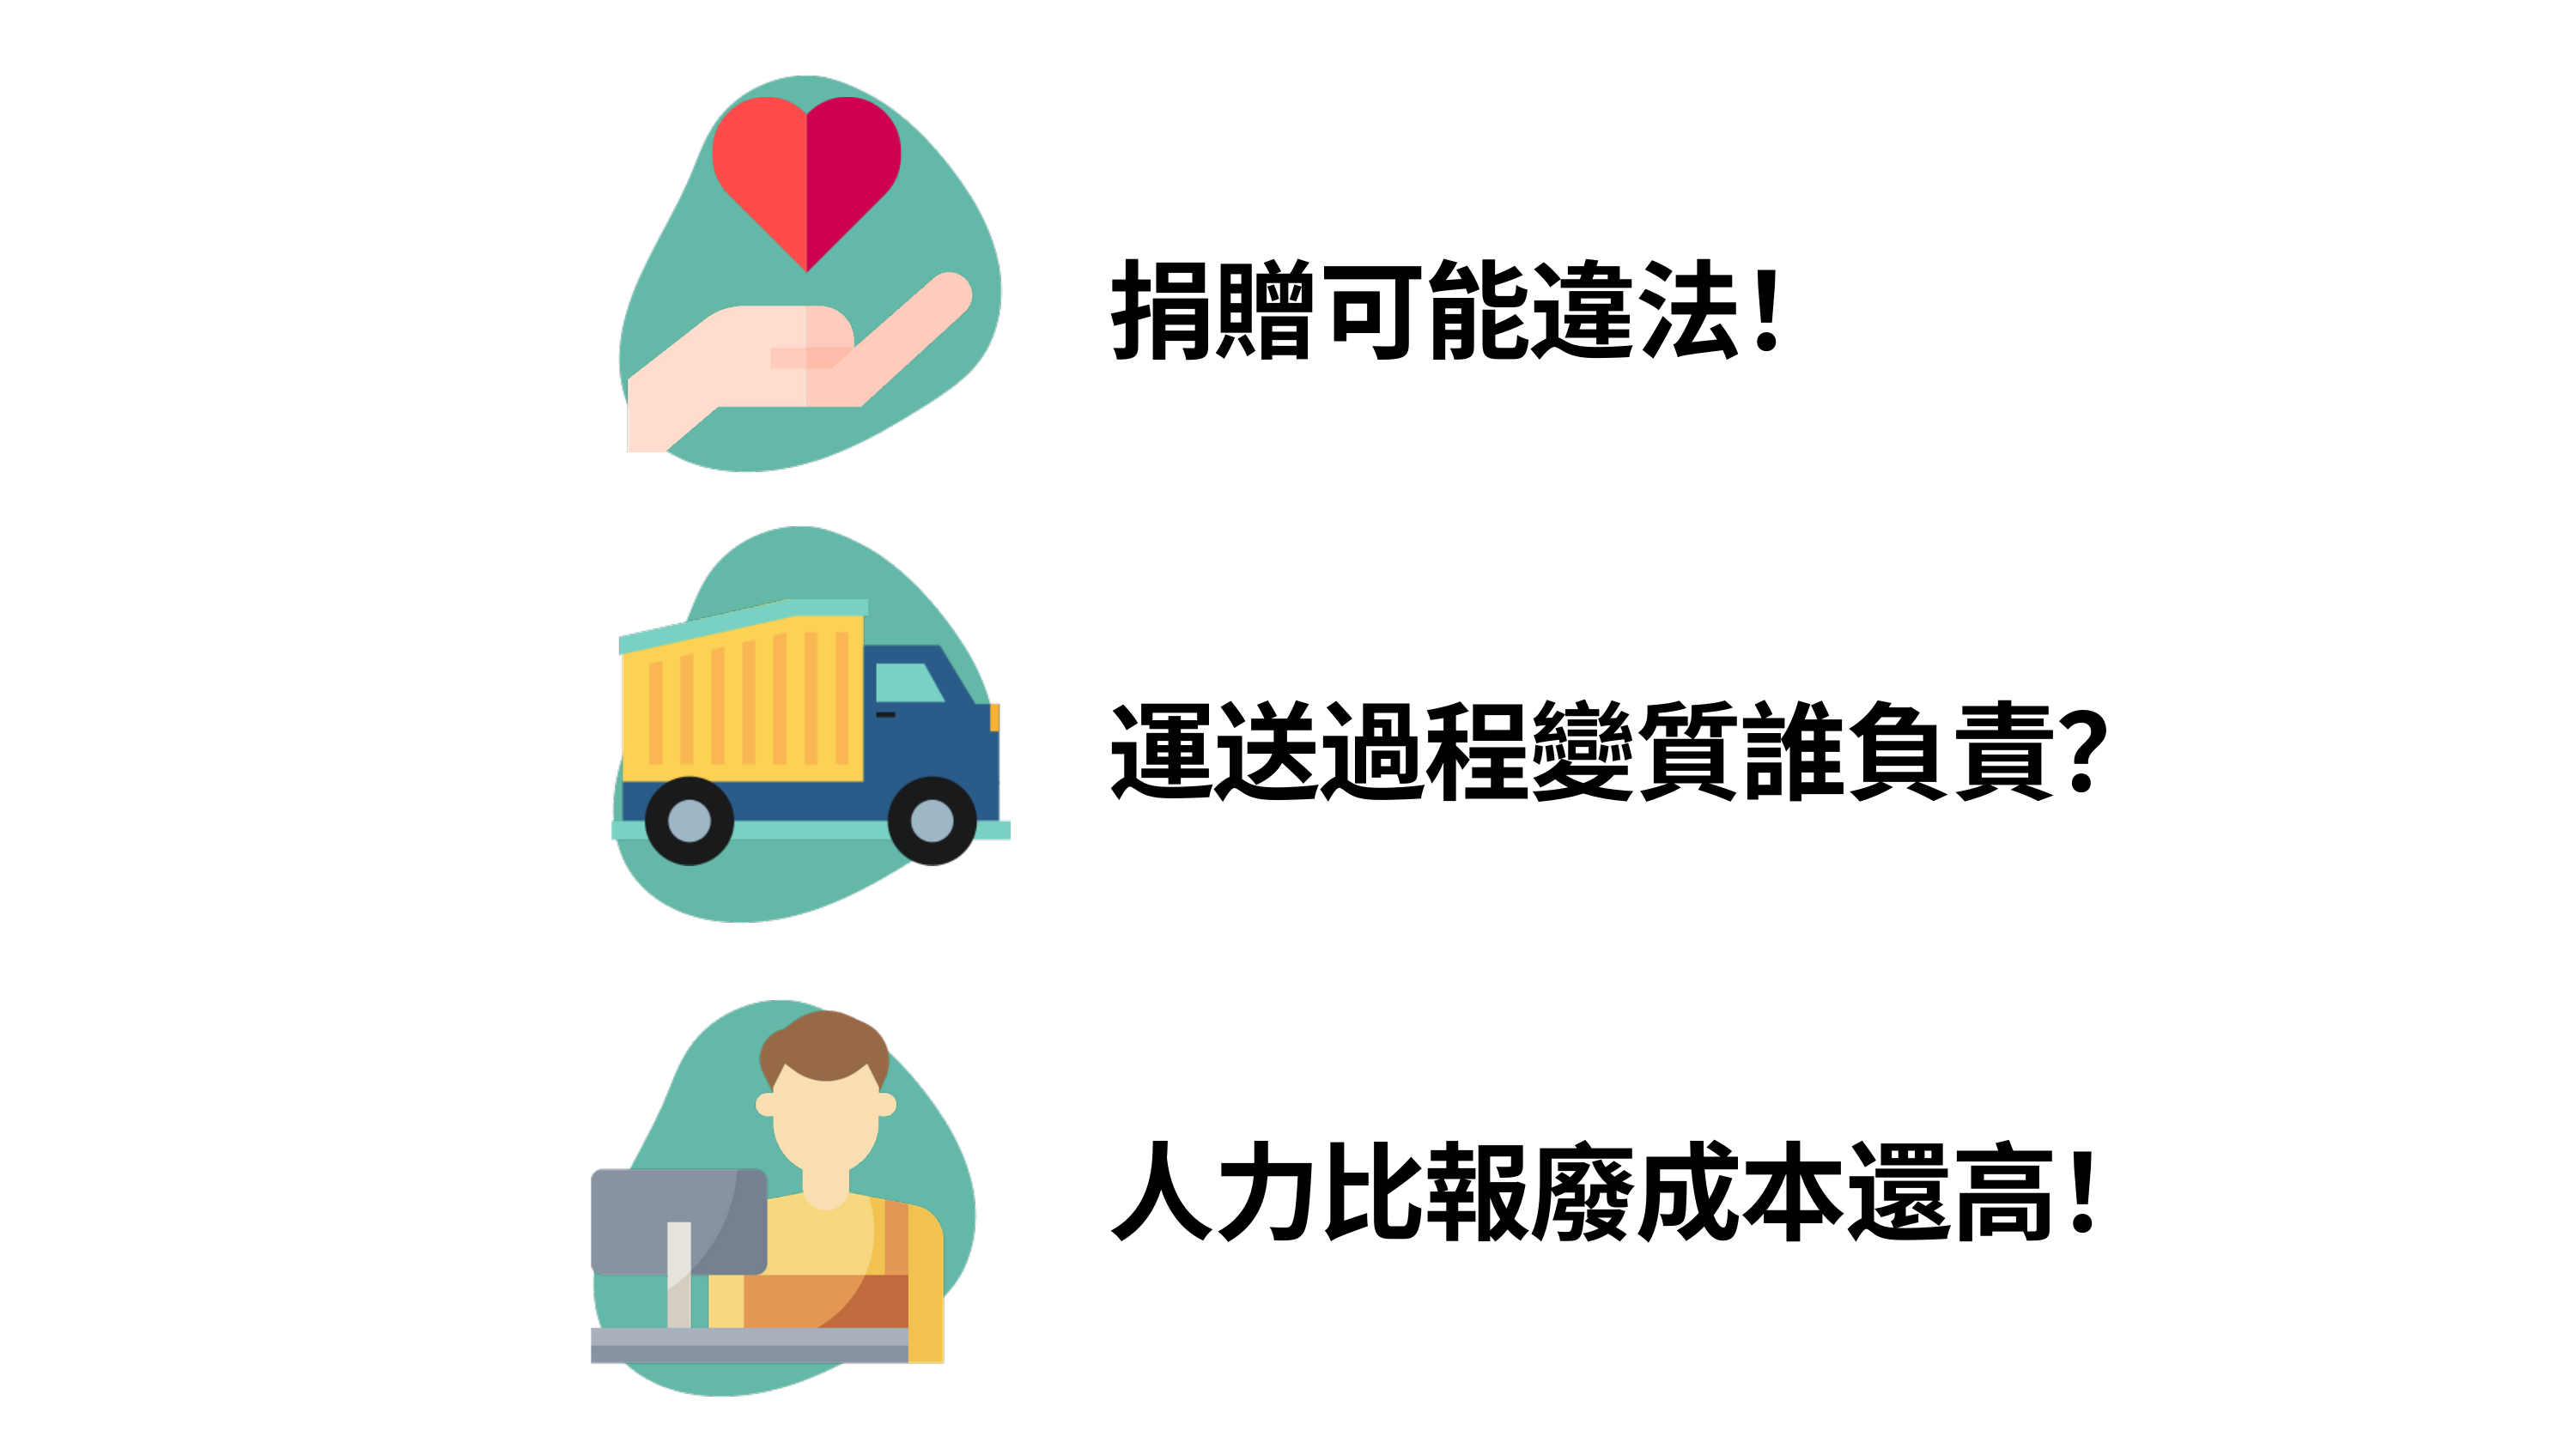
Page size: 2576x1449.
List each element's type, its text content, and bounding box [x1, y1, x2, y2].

picture [617, 75, 1004, 475]
picture [580, 999, 978, 1399]
text_box 捐贈可能違法！ [1108, 274, 1935, 376]
picture [611, 525, 1011, 925]
text_box 人力比報廢成本還高！ [1108, 1155, 2211, 1257]
text_box 運送過程變質誰負責？ [1108, 715, 2211, 816]
